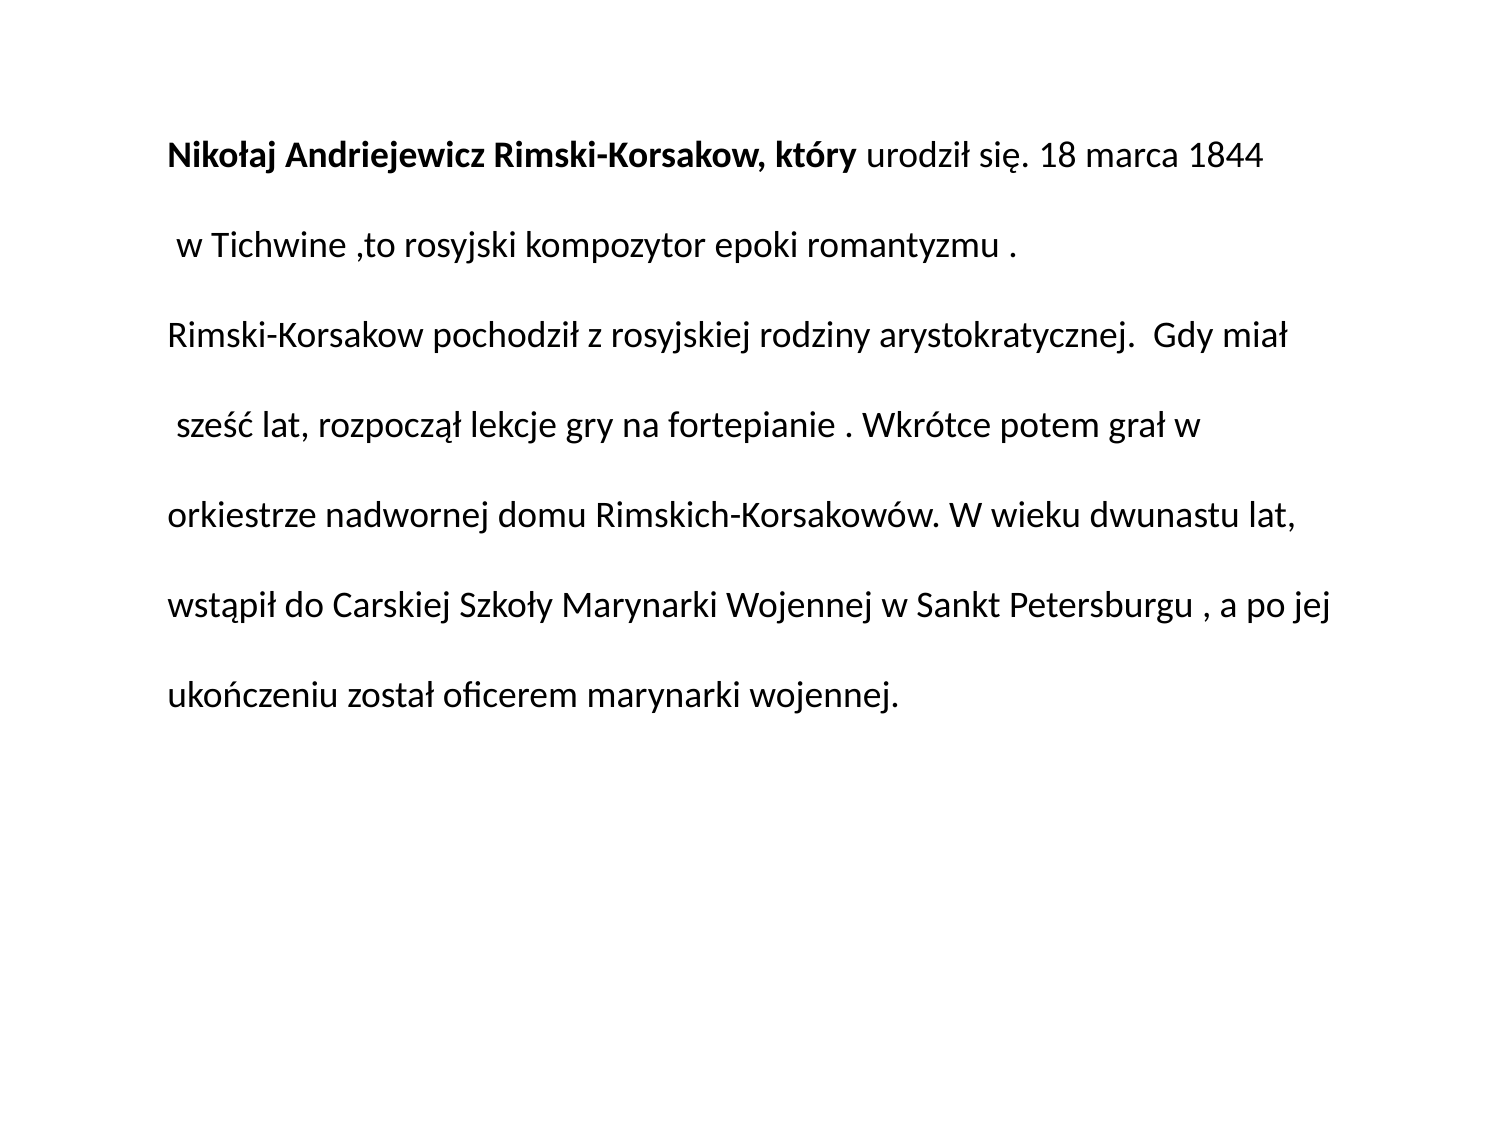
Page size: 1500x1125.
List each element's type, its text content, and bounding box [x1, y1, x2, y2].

text_box Nikołaj Andriejewicz Rimski-Korsakow, który urodził się. 18 marca 1844 w Tichwine ,to rosyjski kompozytor epoki romantyzmu . Rimski-Korsakow pochodził z rosyjskiej rodziny arystokratycznej. Gdy miał sześć lat, rozpoczął lekcje gry na fortepianie . Wkrótce potem grał w orkiestrze nadwornej domu Rimskich-Korsakowów. W wieku dwunastu lat, wstąpił do Carskiej Szkoły Marynarki Wojennej w Sankt Petersburgu , a po jej ukończeniu został oficerem marynarki wojennej. [152, 77, 1358, 813]
